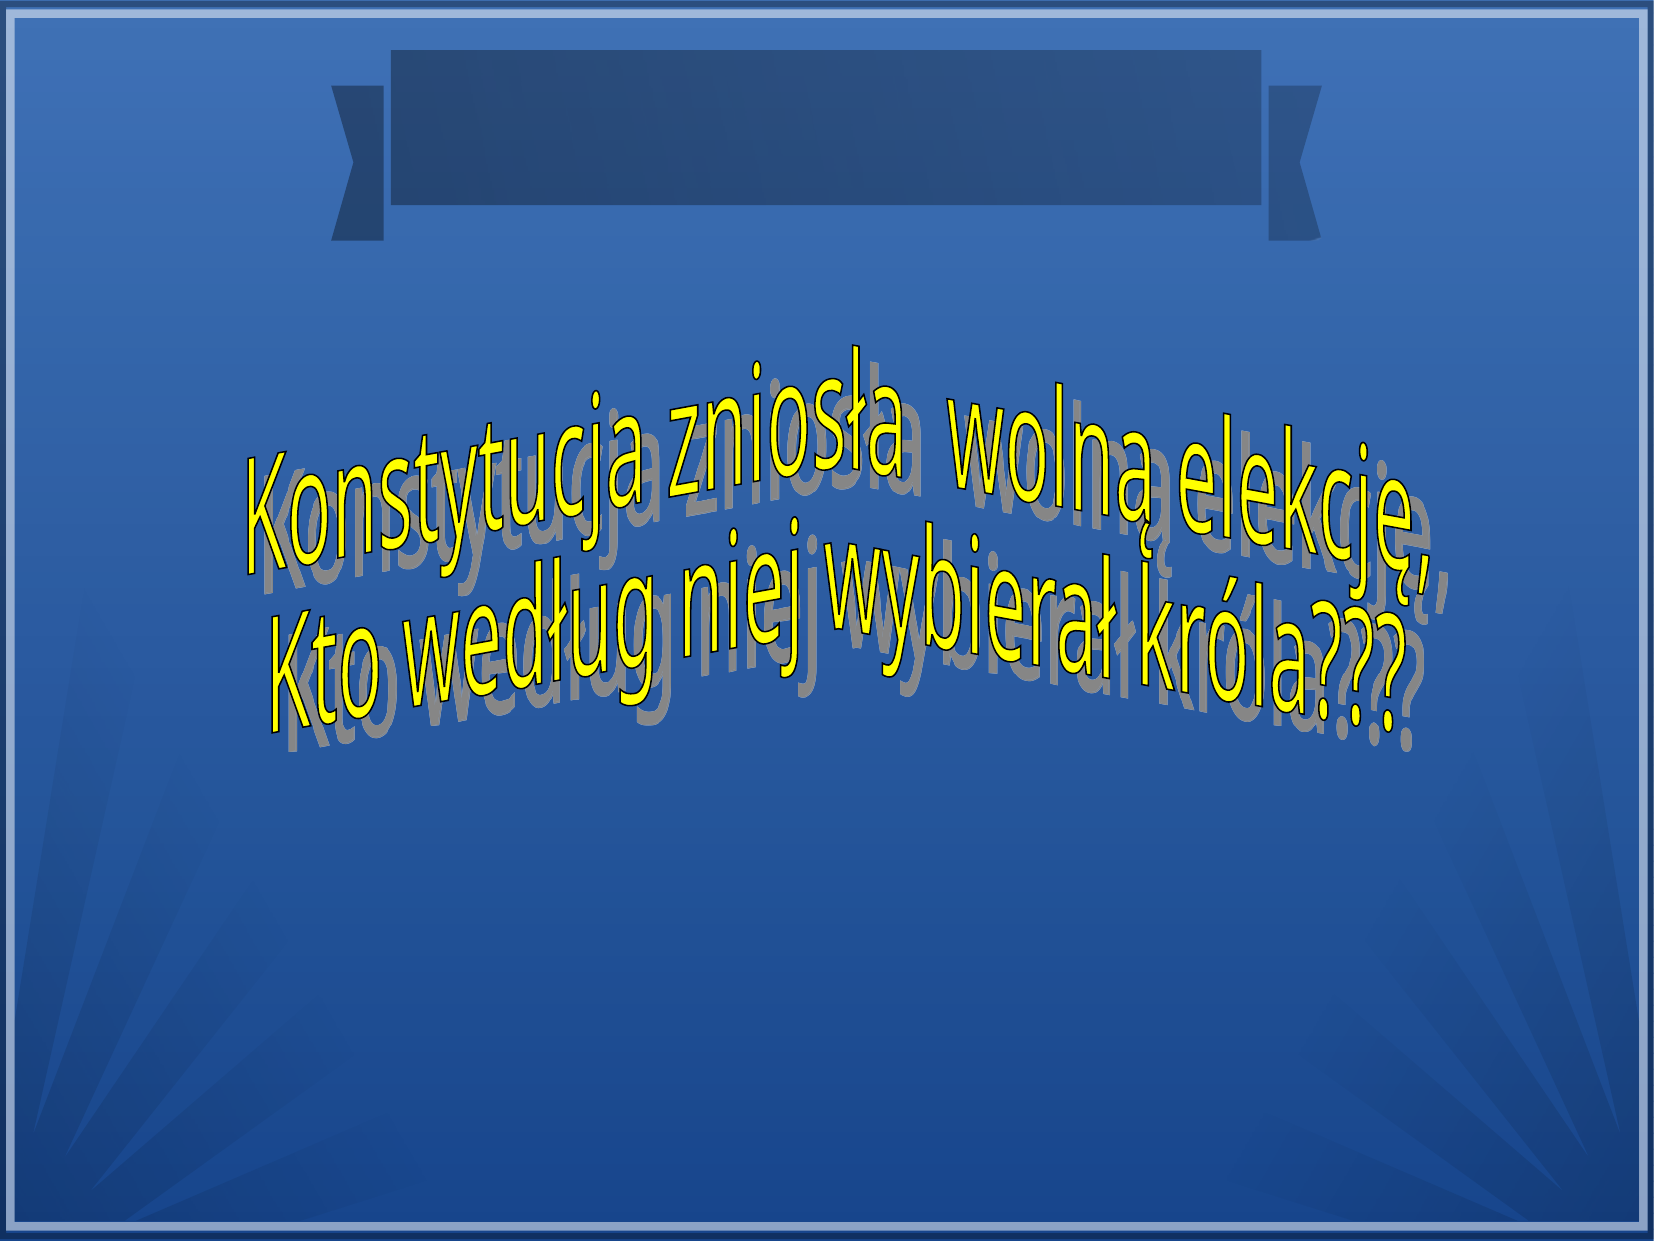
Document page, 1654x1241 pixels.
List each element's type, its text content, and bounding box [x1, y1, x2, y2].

text_box Konstytucja zniosła wolną elekcję, Kto według niej wybierał króla??? [616, 575, 653, 706]
text_box Konstytucja zniosła wolną elekcję, Kto według niej wybierał króla??? [272, 609, 311, 733]
text_box Konstytucja zniosła wolną elekcję, Kto według niej wybierał króla??? [1117, 431, 1153, 559]
text_box Konstytucja zniosła wolną elekcję, Kto według niej wybierał króla??? [464, 605, 499, 696]
text_box Konstytucja zniosła wolną elekcję, Kto według niej wybierał króla??? [846, 345, 867, 470]
text_box Konstytucja zniosła wolną elekcję, Kto według niej wybierał króla??? [402, 611, 460, 707]
text_box Konstytucja zniosła wolną elekcję, Kto według niej wybierał króla??? [1208, 611, 1246, 703]
text_box Konstytucja zniosła wolną elekcję, Kto według niej wybierał króla??? [1181, 604, 1205, 694]
text_box Konstytucja zniosła wolną elekcję, Kto według niej wybierał króla??? [414, 434, 439, 543]
text_box Konstytucja zniosła wolną elekcję, Kto według niej wybierał króla??? [1375, 612, 1406, 698]
text_box Konstytucja zniosła wolną elekcję, Kto według niej wybierał króla??? [1377, 479, 1412, 606]
text_box Konstytucja zniosła wolną elekcję, Kto według niej wybierał króla??? [988, 570, 1023, 662]
text_box Konstytucja zniosła wolną elekcję, Kto według niej wybierał króla??? [248, 451, 287, 575]
text_box Konstytucja zniosła wolną elekcję, Kto według niej wybierał króla??? [1343, 606, 1373, 692]
text_box Konstytucja zniosła wolną elekcję, Kto według niej wybierał króla??? [1179, 443, 1214, 535]
text_box Konstytucja zniosła wolną elekcję, Kto według niej wybierał króla??? [1240, 454, 1275, 546]
text_box Konstytucja zniosła wolną elekcję, Kto według niej wybierał króla??? [1074, 422, 1109, 516]
text_box Konstytucja zniosła wolną elekcję, Kto według niej wybierał króla??? [1141, 560, 1175, 691]
text_box Konstytucja zniosła wolną elekcję, Kto według niej wybierał króla??? [1284, 424, 1318, 555]
text_box Konstytucja zniosła wolną elekcję, Kto według niej wybierał króla??? [554, 425, 584, 517]
text_box Konstytucja zniosła wolną elekcję, Kto według niej wybierał króla??? [669, 404, 699, 498]
text_box Konstytucja zniosła wolną elekcję, Kto według niej wybierał króla??? [1032, 577, 1056, 666]
text_box Konstytucja zniosła wolną elekcję, Kto według niej wybierał króla??? [1058, 583, 1092, 676]
text_box Konstytucja zniosła wolną elekcję, Kto według niej wybierał króla??? [337, 465, 372, 559]
text_box Konstytucja zniosła wolną elekcję, Kto według niej wybierał króla??? [1096, 553, 1117, 679]
text_box Konstytucja zniosła wolną elekcję, Kto według niej wybierał króla??? [869, 386, 902, 478]
text_box Konstytucja zniosła wolną elekcję, Kto według niej wybierał króla??? [506, 559, 542, 689]
text_box Konstytucja zniosła wolną elekcję, Kto według niej wybierał króla??? [814, 378, 844, 471]
text_box Konstytucja zniosła wolną elekcję, Kto według niej wybierał króla??? [290, 474, 328, 566]
text_box Konstytucja zniosła wolną elekcję, Kto według niej wybierał króla??? [824, 542, 920, 678]
text_box Konstytucja zniosła wolną elekcję, Kto według niej wybierał króla??? [581, 422, 599, 552]
text_box Konstytucja zniosła wolną elekcję, Kto według niej wybierał króla??? [925, 521, 962, 651]
text_box Konstytucja zniosła wolną elekcję, Kto według niej wybierał króla??? [311, 616, 337, 725]
text_box Konstytucja zniosła wolną elekcję, Kto według niej wybierał króla??? [439, 422, 503, 578]
text_box Konstytucja zniosła wolną elekcję, Kto według niej wybierał króla??? [746, 553, 781, 645]
text_box Konstytucja zniosła wolną elekcję, Kto według niej wybierał króla??? [547, 556, 568, 682]
text_box Konstytucja zniosła wolną elekcję, Kto według niej wybierał króla??? [1311, 600, 1341, 686]
text_box Konstytucja zniosła wolną elekcję, Kto według niej wybierał króla??? [381, 458, 410, 550]
text_box Konstytucja zniosła wolną elekcję, Kto według niej wybierał króla??? [1349, 474, 1367, 601]
text_box Konstytucja zniosła wolną elekcję, Kto według niej wybierał króla??? [1271, 622, 1305, 715]
text_box Konstytucja zniosła wolną elekcję, Kto według niej wybierał króla??? [770, 386, 808, 478]
text_box Konstytucja zniosła wolną elekcję, Kto według niej wybierał króla??? [707, 397, 742, 491]
text_box Konstytucja zniosła wolną elekcję, Kto według niej wybierał króla??? [947, 398, 1004, 495]
text_box Konstytucja zniosła wolną elekcję, Kto według niej wybierał króla??? [572, 584, 607, 677]
text_box Konstytucja zniosła wolną elekcję, Kto według niej wybierał króla??? [684, 564, 718, 658]
text_box Konstytucja zniosła wolną elekcję, Kto według niej wybierał króla??? [510, 432, 545, 526]
text_box Konstytucja zniosła wolną elekcję, Kto według niej wybierał króla??? [608, 416, 641, 508]
text_box Konstytucja zniosła wolną elekcję, Kto według niej wybierał króla??? [1008, 411, 1046, 503]
text_box Konstytucja zniosła wolną elekcję, Kto według niej wybierał króla??? [1322, 469, 1352, 561]
text_box Konstytucja zniosła wolną elekcję, Kto według niej wybierał króla??? [341, 627, 379, 719]
text_box Konstytucja zniosła wolną elekcję, Kto według niej wybierał króla??? [780, 549, 798, 678]
